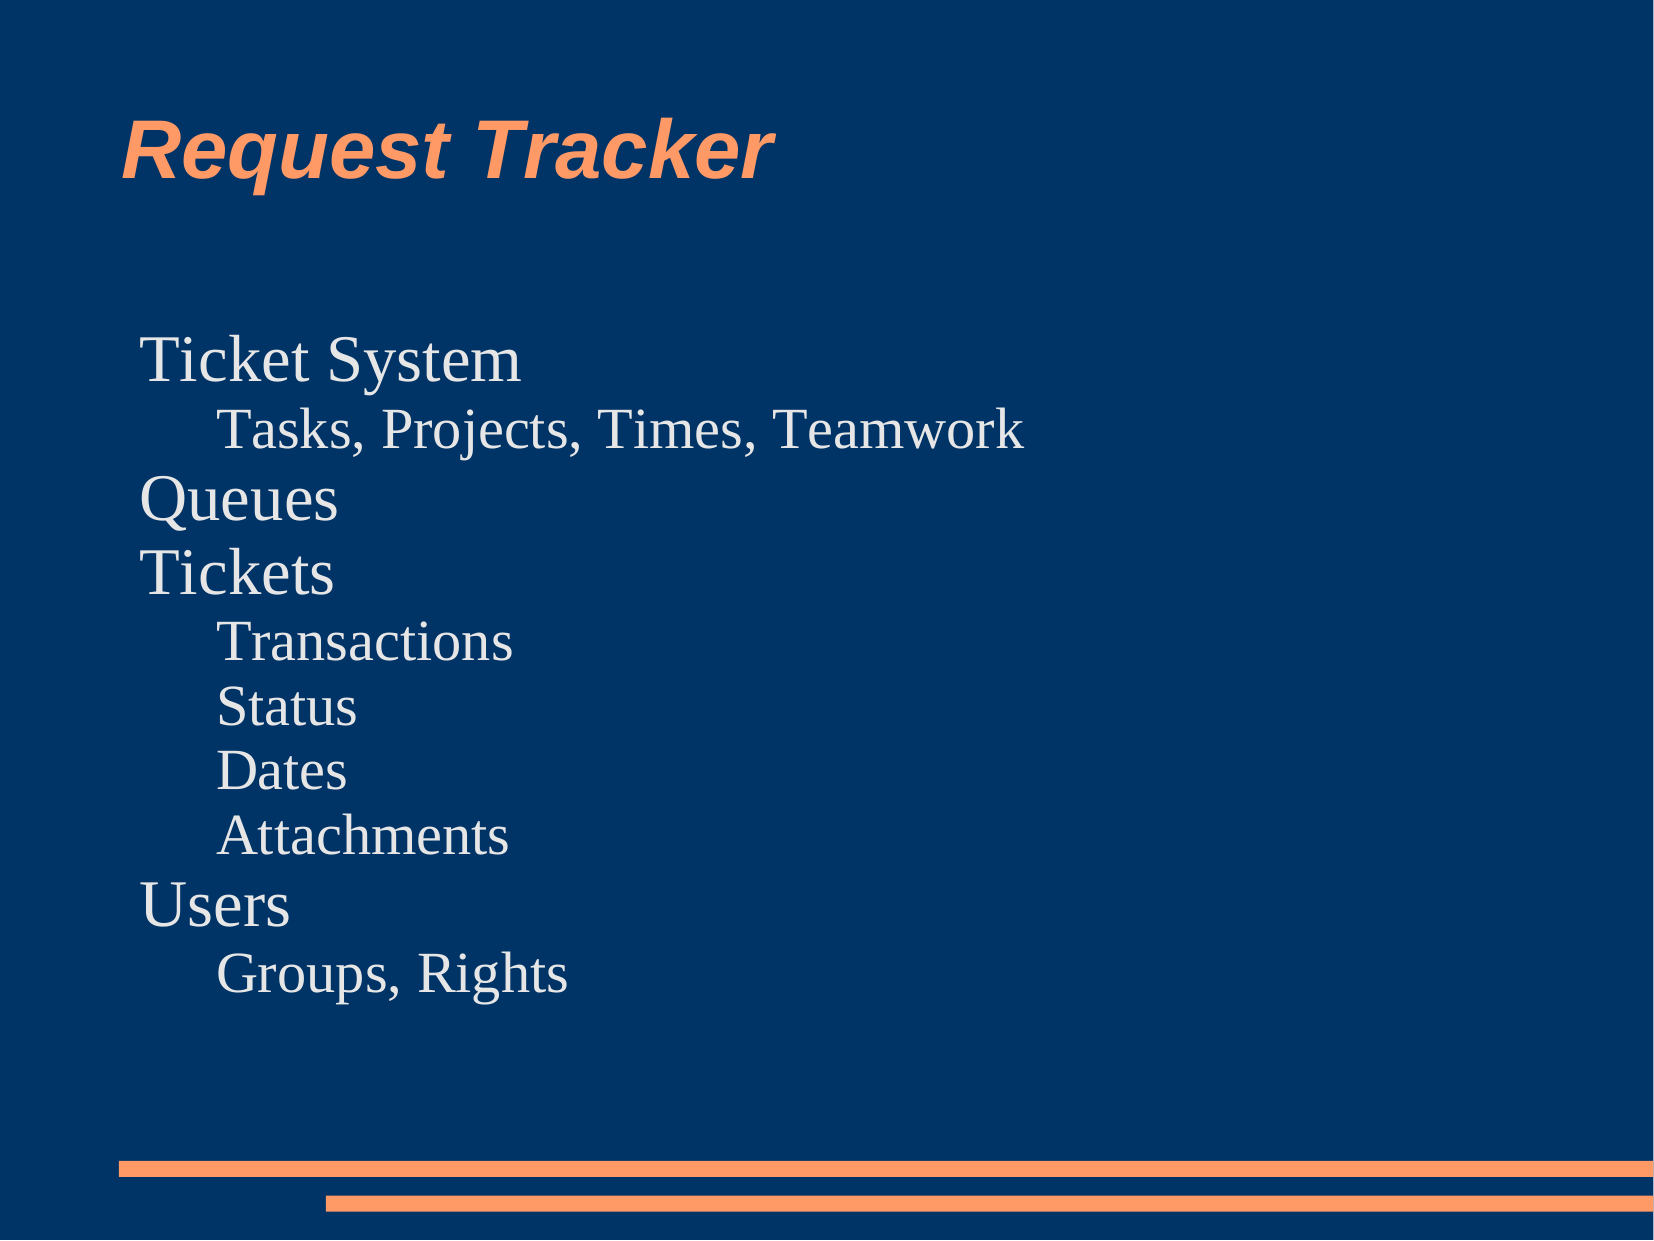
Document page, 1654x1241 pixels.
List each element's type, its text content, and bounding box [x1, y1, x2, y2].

title Request Tracker [121, 46, 1534, 254]
list Ticket System Tasks, Projects, Times, Teamwork Queues Tickets Transactions Status Dates Attachments Users Groups, Rights [121, 322, 1561, 1118]
